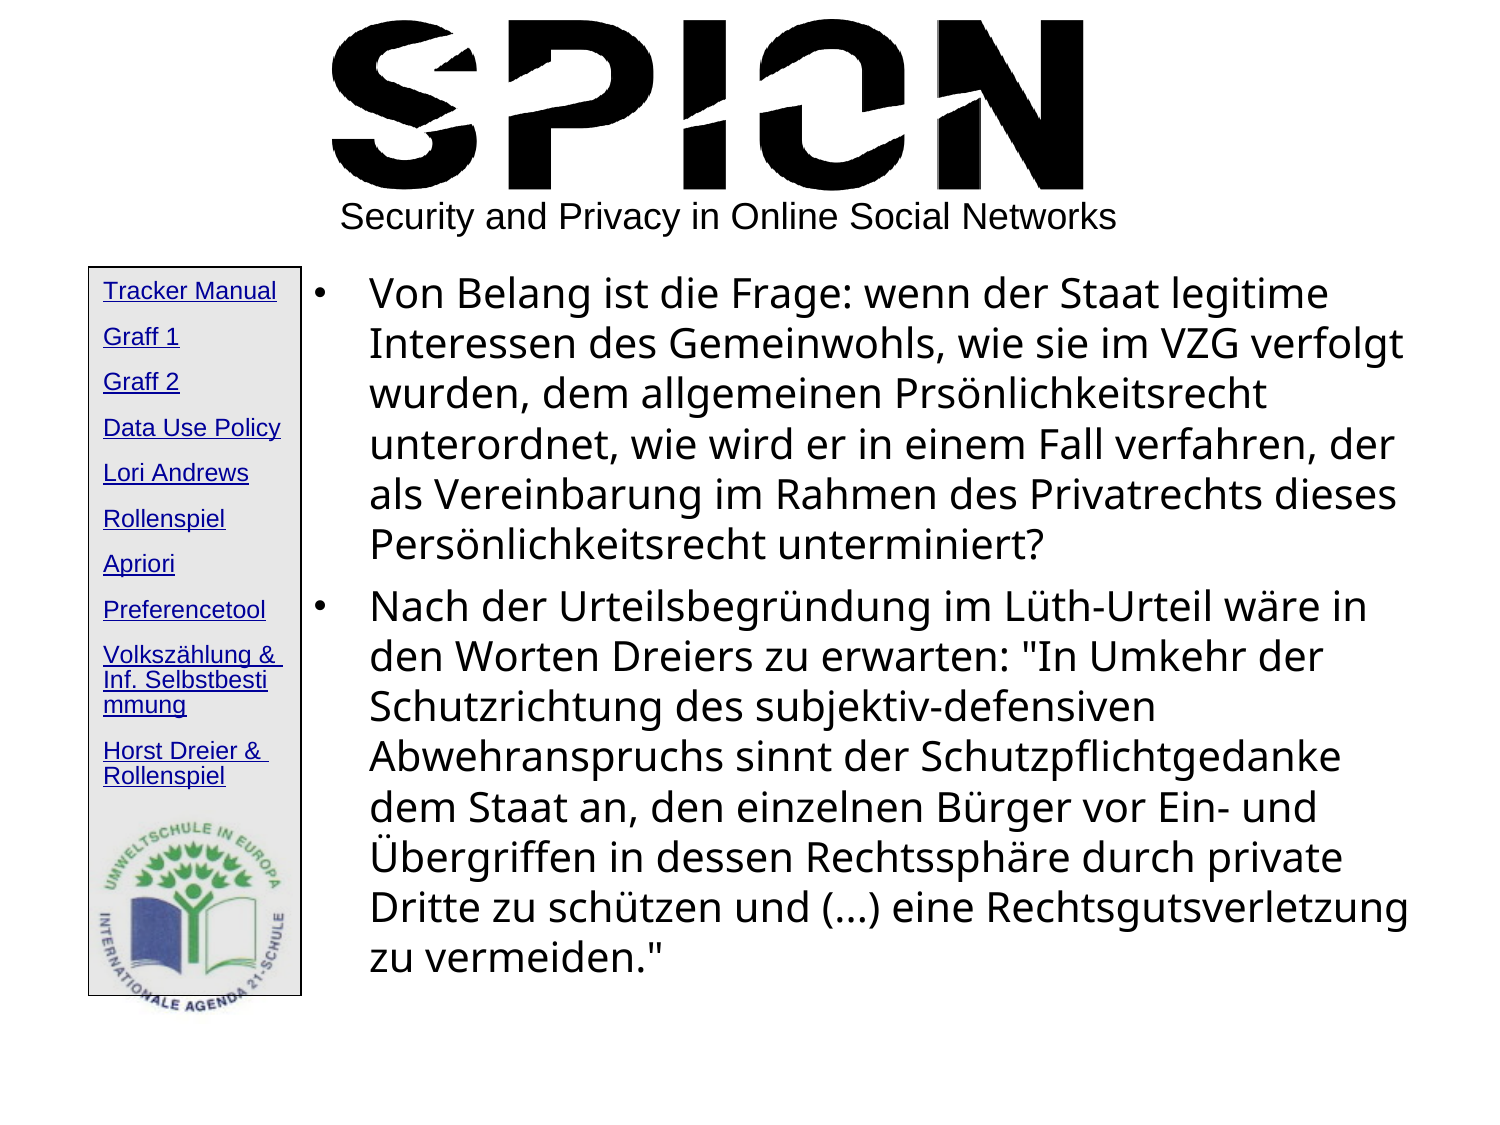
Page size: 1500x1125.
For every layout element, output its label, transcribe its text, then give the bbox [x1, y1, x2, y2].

list Von Belang ist die Frage: wenn der Staat legitime Interessen des Gemeinwohls, wie sie im VZG verfolgt wurden, dem allgemeinen Prsönlichkeitsrecht unterordnet, wie wird er in einem Fall verfahren, der als Vereinbarung im Rahmen des Privatrechts dieses Persönlichkeitsrecht unterminiert? Nach der Urteilsbegründung im Lüth-Urteil wäre in den Worten Dreiers zu erwarten: "In Umkehr der Schutzrichtung des subjektiv-defensiven Abwehranspruchs sinnt der Schutzpflichtgedanke dem Staat an, den einzelnen Bürger vor Ein- und Übergriffen in dessen Rechtssphäre durch private Dritte zu schützen und (...) eine Rechtsgutsverletzung zu vermeiden." [312, 267, 1411, 1026]
picture [324, 0, 1093, 208]
picture [88, 996, 293, 1024]
